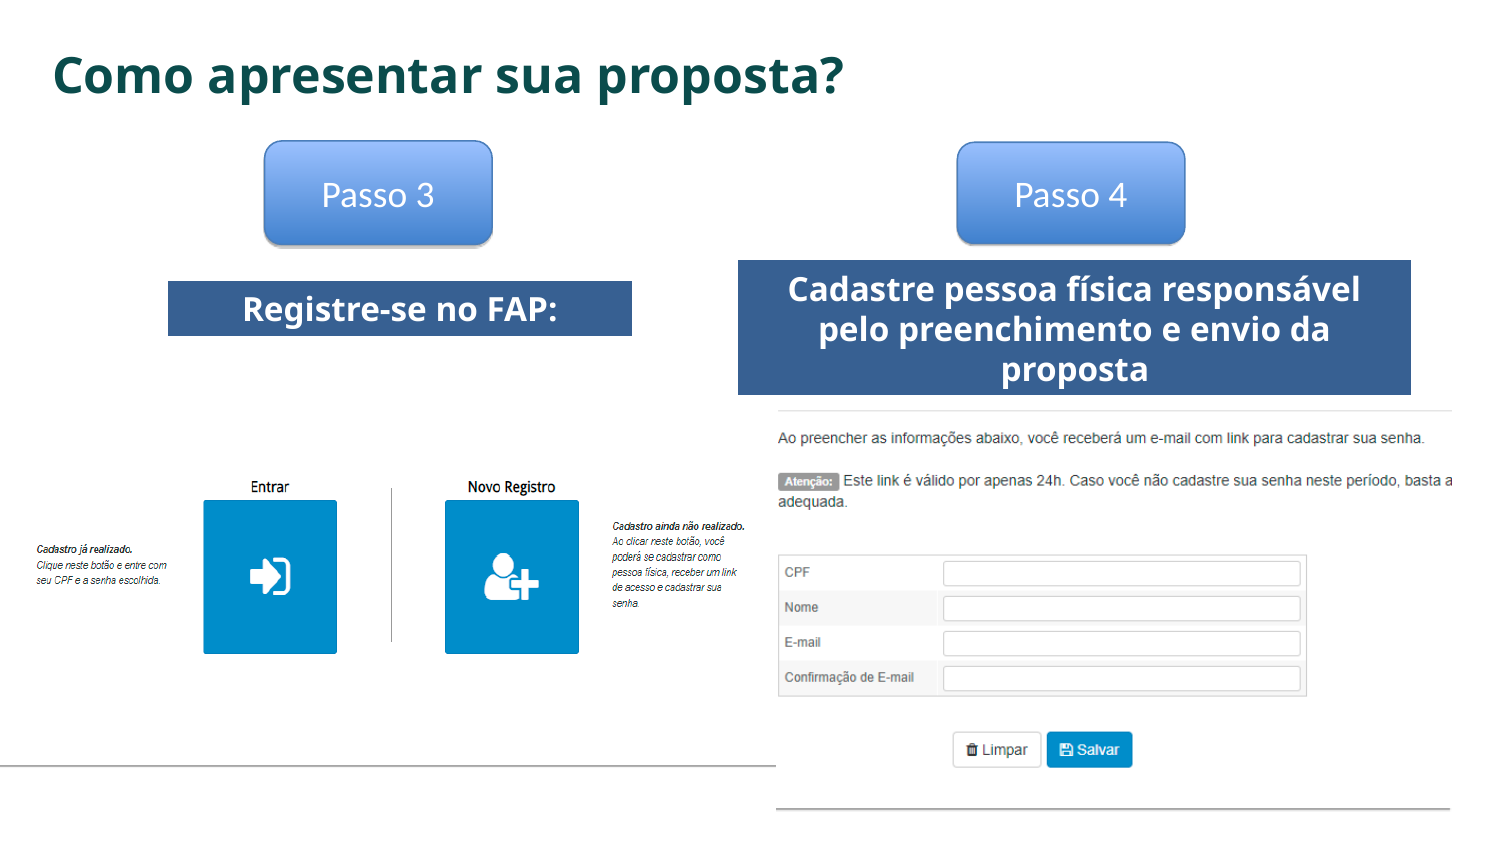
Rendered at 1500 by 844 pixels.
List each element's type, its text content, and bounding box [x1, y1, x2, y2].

picture [0, 370, 1452, 808]
text_box Cadastre pessoa física responsável pelo preenchimento e envio da proposta [738, 260, 1411, 395]
text_box Passo 3 [264, 140, 493, 245]
text_box Passo 4 [957, 142, 1185, 244]
text_box Registre-se no FAP: [168, 281, 632, 336]
text_box Como apresentar sua proposta? [37, 12, 1454, 147]
